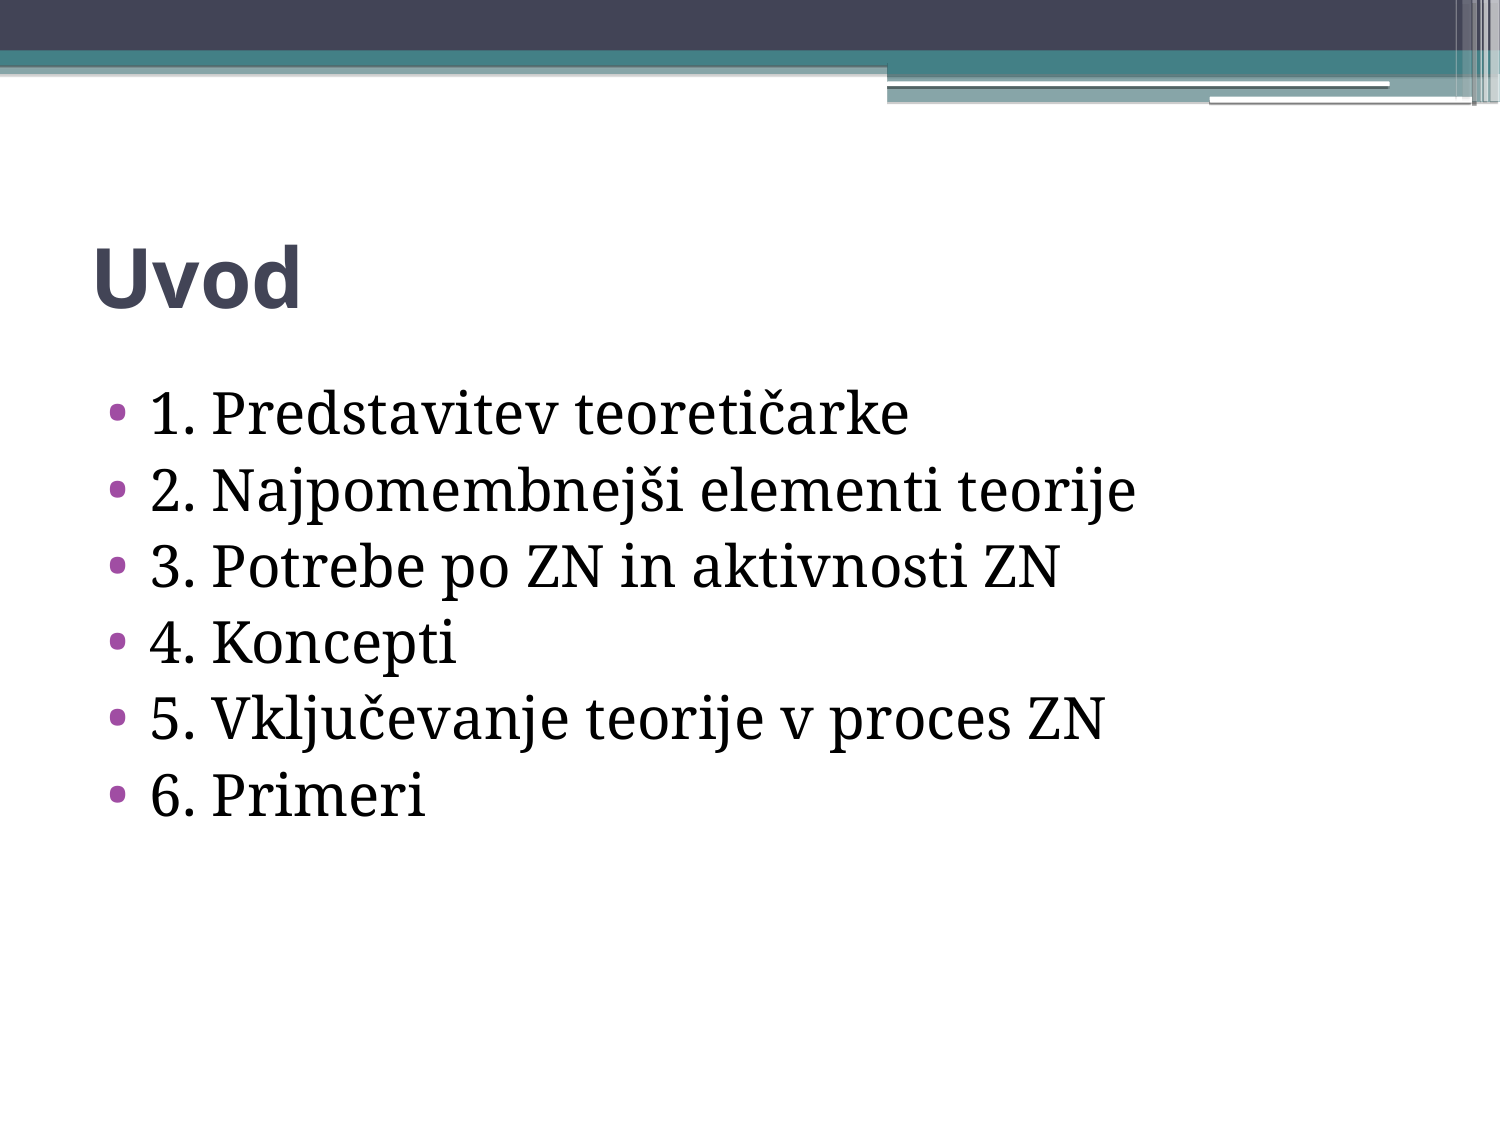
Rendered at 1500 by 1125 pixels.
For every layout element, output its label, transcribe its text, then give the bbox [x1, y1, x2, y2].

title Uvod [75, 187, 1425, 363]
list 1. Predstavitev teoretičarke 2. Najpomembnejši elementi teorije 3. Potrebe po ZN in aktivnosti ZN 4. Koncepti 5. Vključevanje teorije v proces ZN 6. Primeri [75, 369, 1425, 1079]
